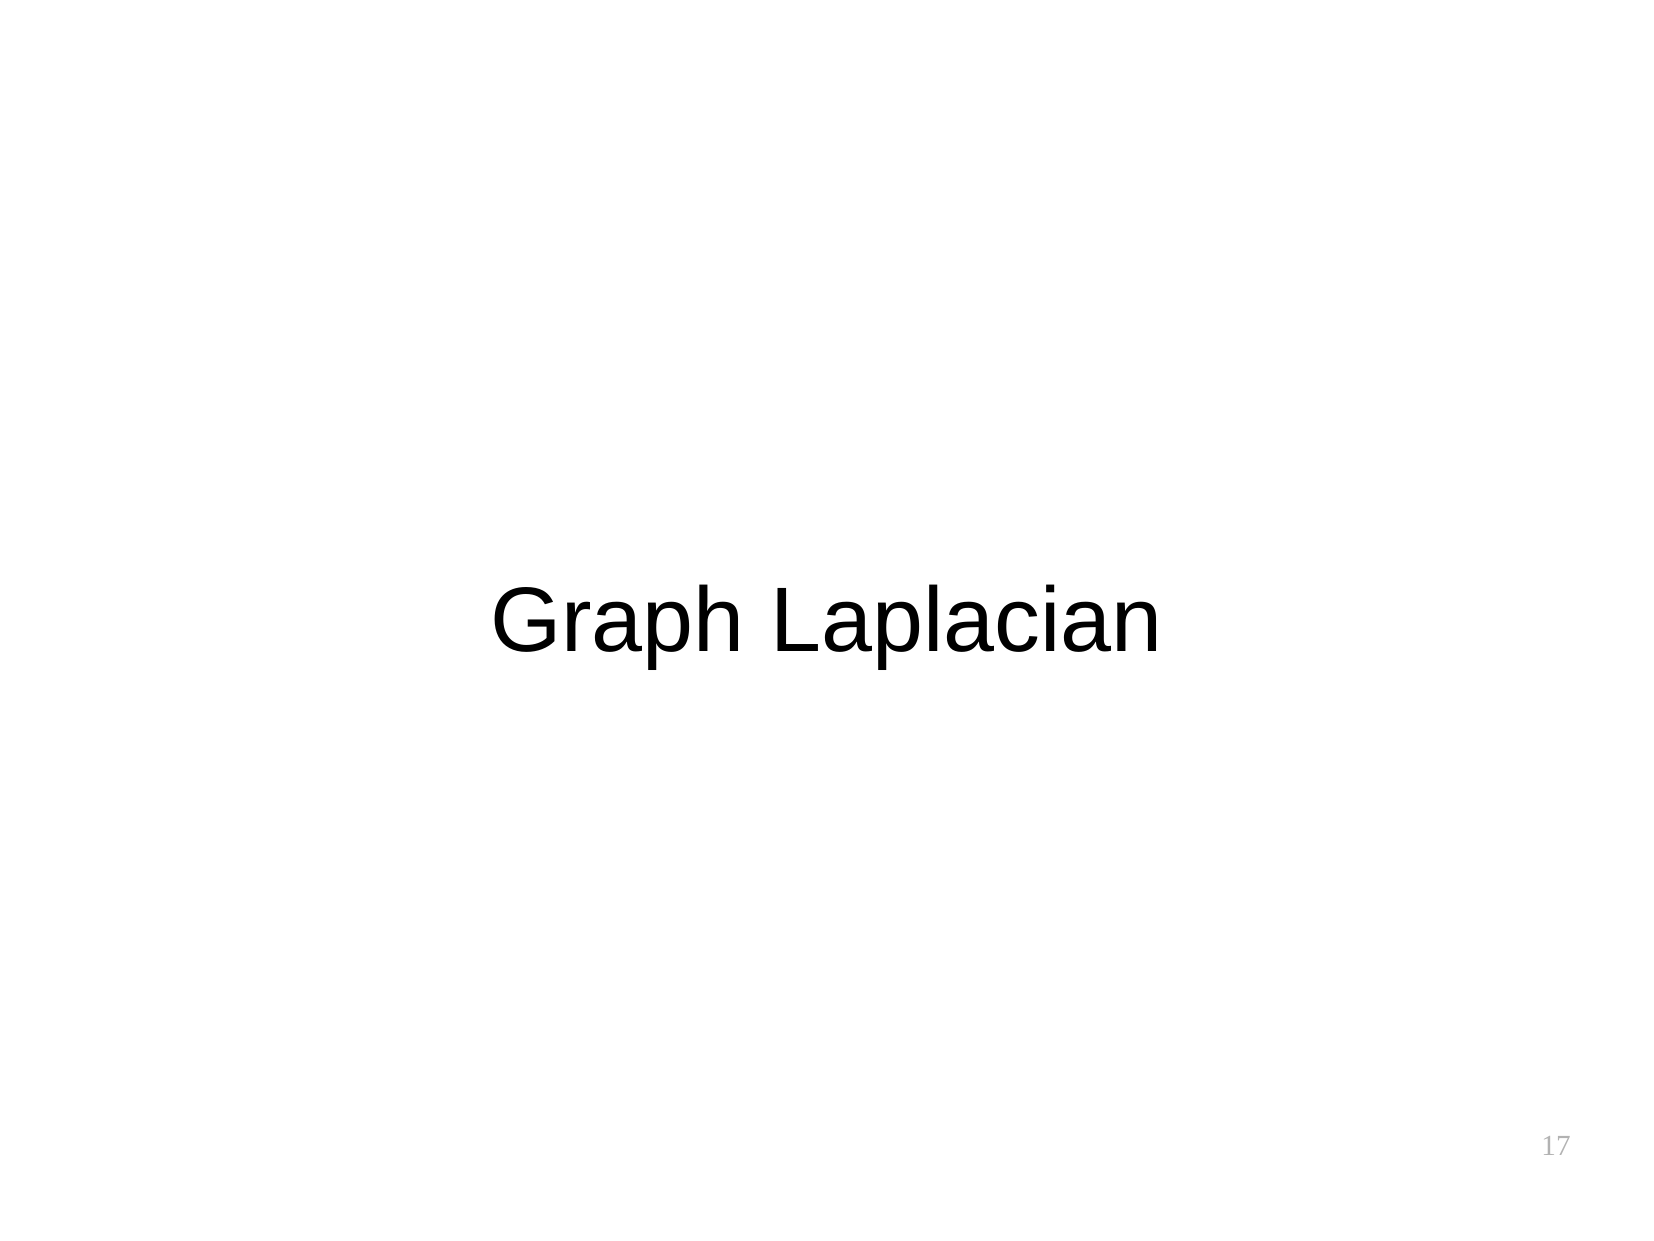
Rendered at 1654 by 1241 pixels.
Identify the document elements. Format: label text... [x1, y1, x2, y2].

title Graph Laplacian [82, 515, 1571, 724]
